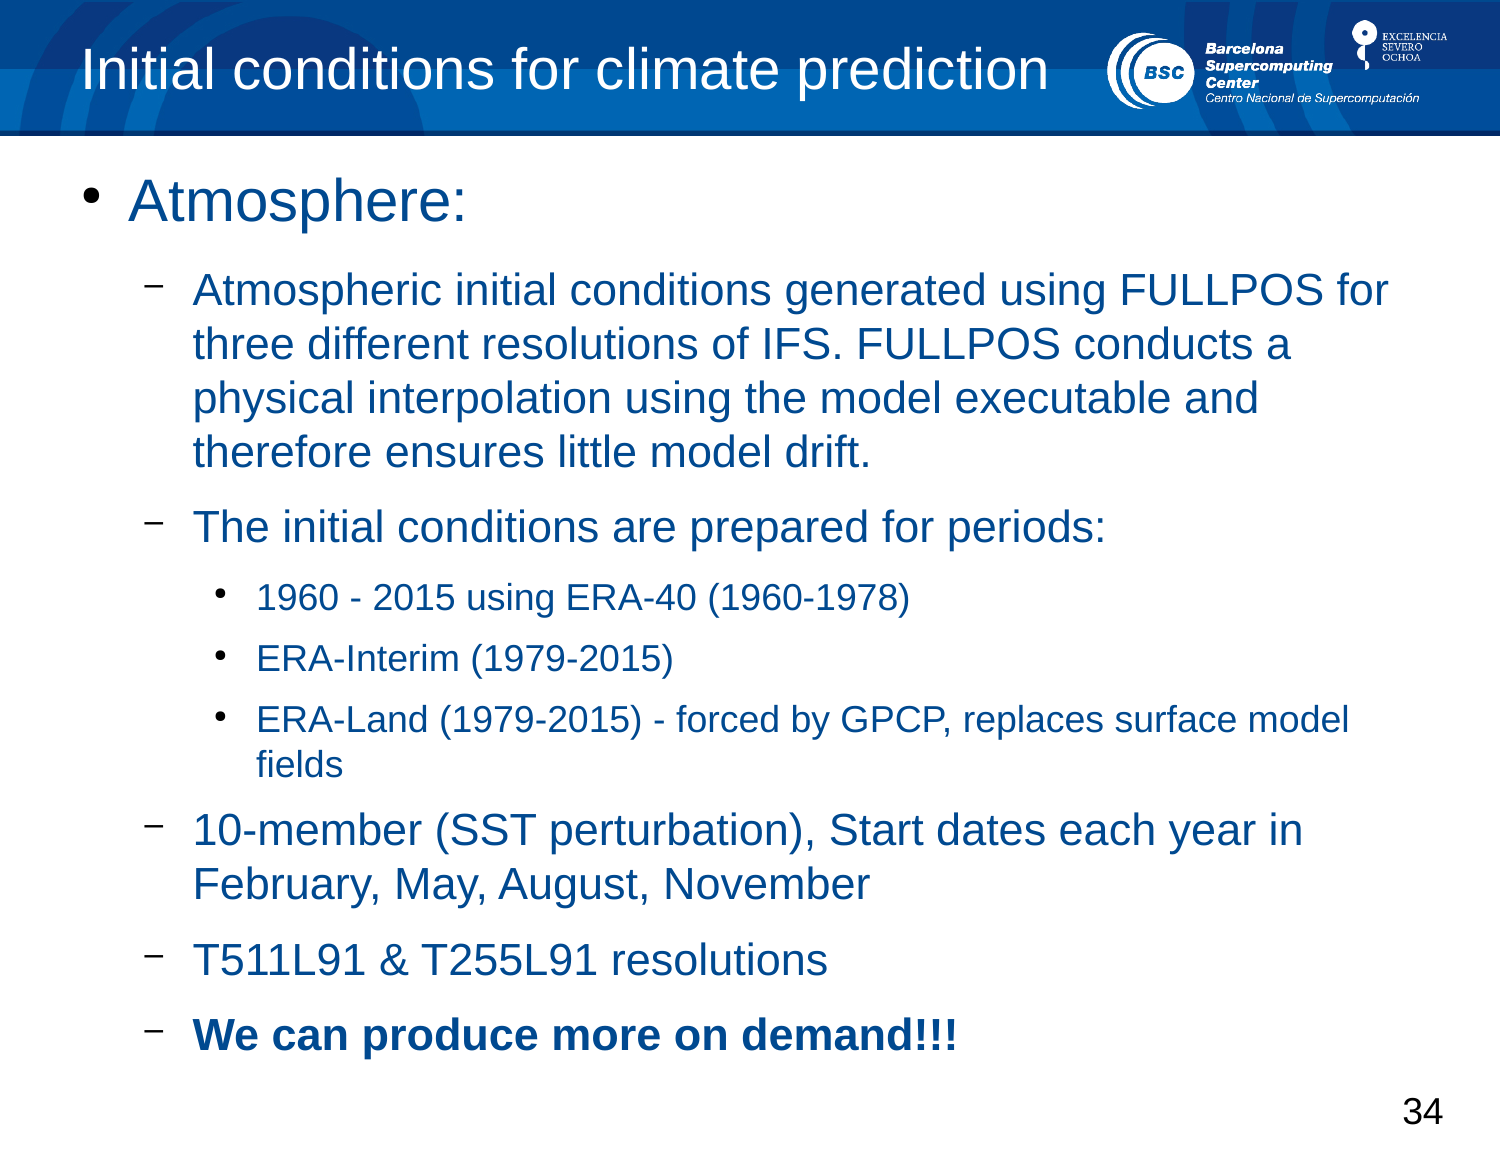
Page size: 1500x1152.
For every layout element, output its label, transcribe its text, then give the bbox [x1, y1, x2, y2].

picture [0, 0, 1500, 136]
title Initial conditions for climate prediction [65, 23, 1081, 139]
list Atmosphere: Atmospheric initial conditions generated using FULLPOS for three different resolutions of IFS. FULLPOS conducts a physical interpolation using the model executable and therefore ensures little model drift. The initial conditions are prepared for periods: 1960 - 2015 using ERA-40 (1960-1978) ERA-Interim (1979-2015) ERA-Land (1979-2015) - forced by GPCP, replaces surface model fields 10-member (SST perturbation), Start dates each year in February, May, August, November T511L91 & T255L91 resolutions We can produce more on demand!!! [64, 161, 1432, 1068]
